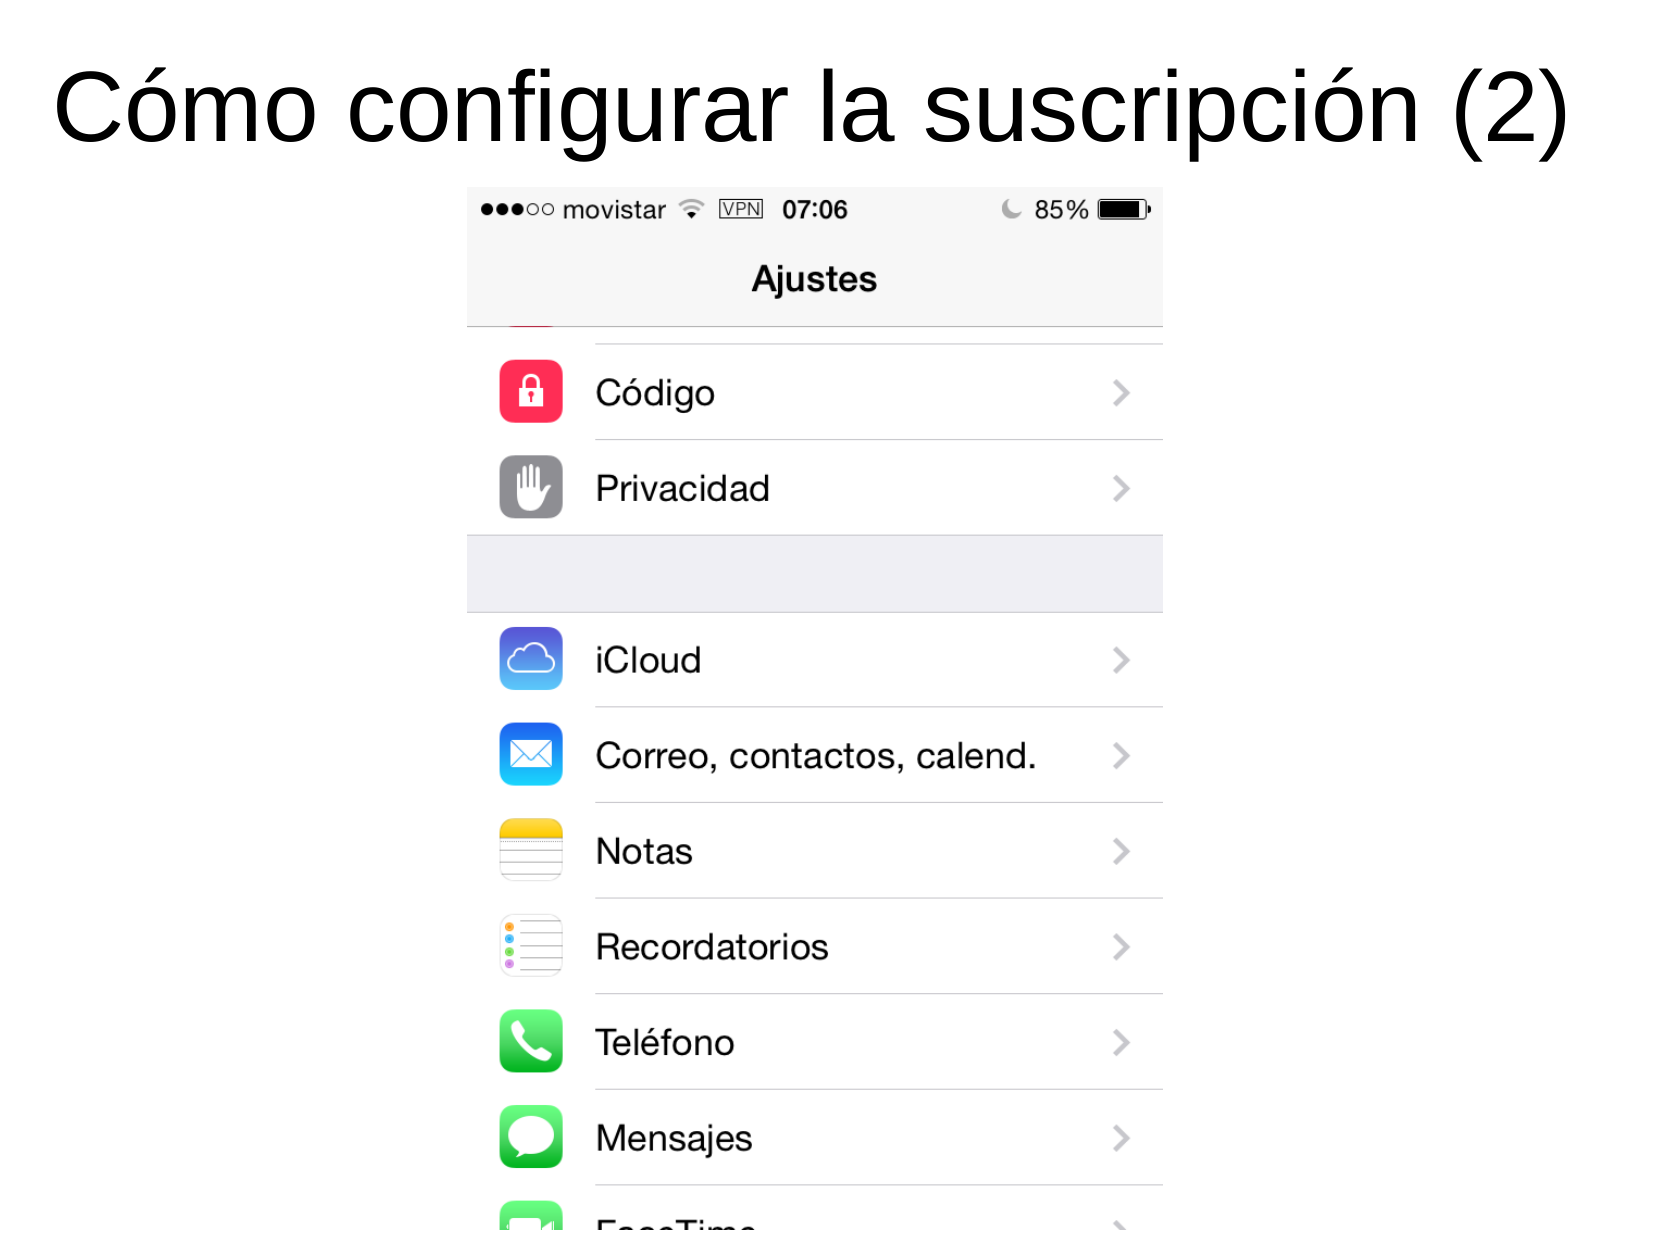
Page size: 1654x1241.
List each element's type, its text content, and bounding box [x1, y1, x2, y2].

picture [467, 187, 1163, 1230]
text_box Cómo configurar la suscripción (2) [37, 43, 1613, 171]
